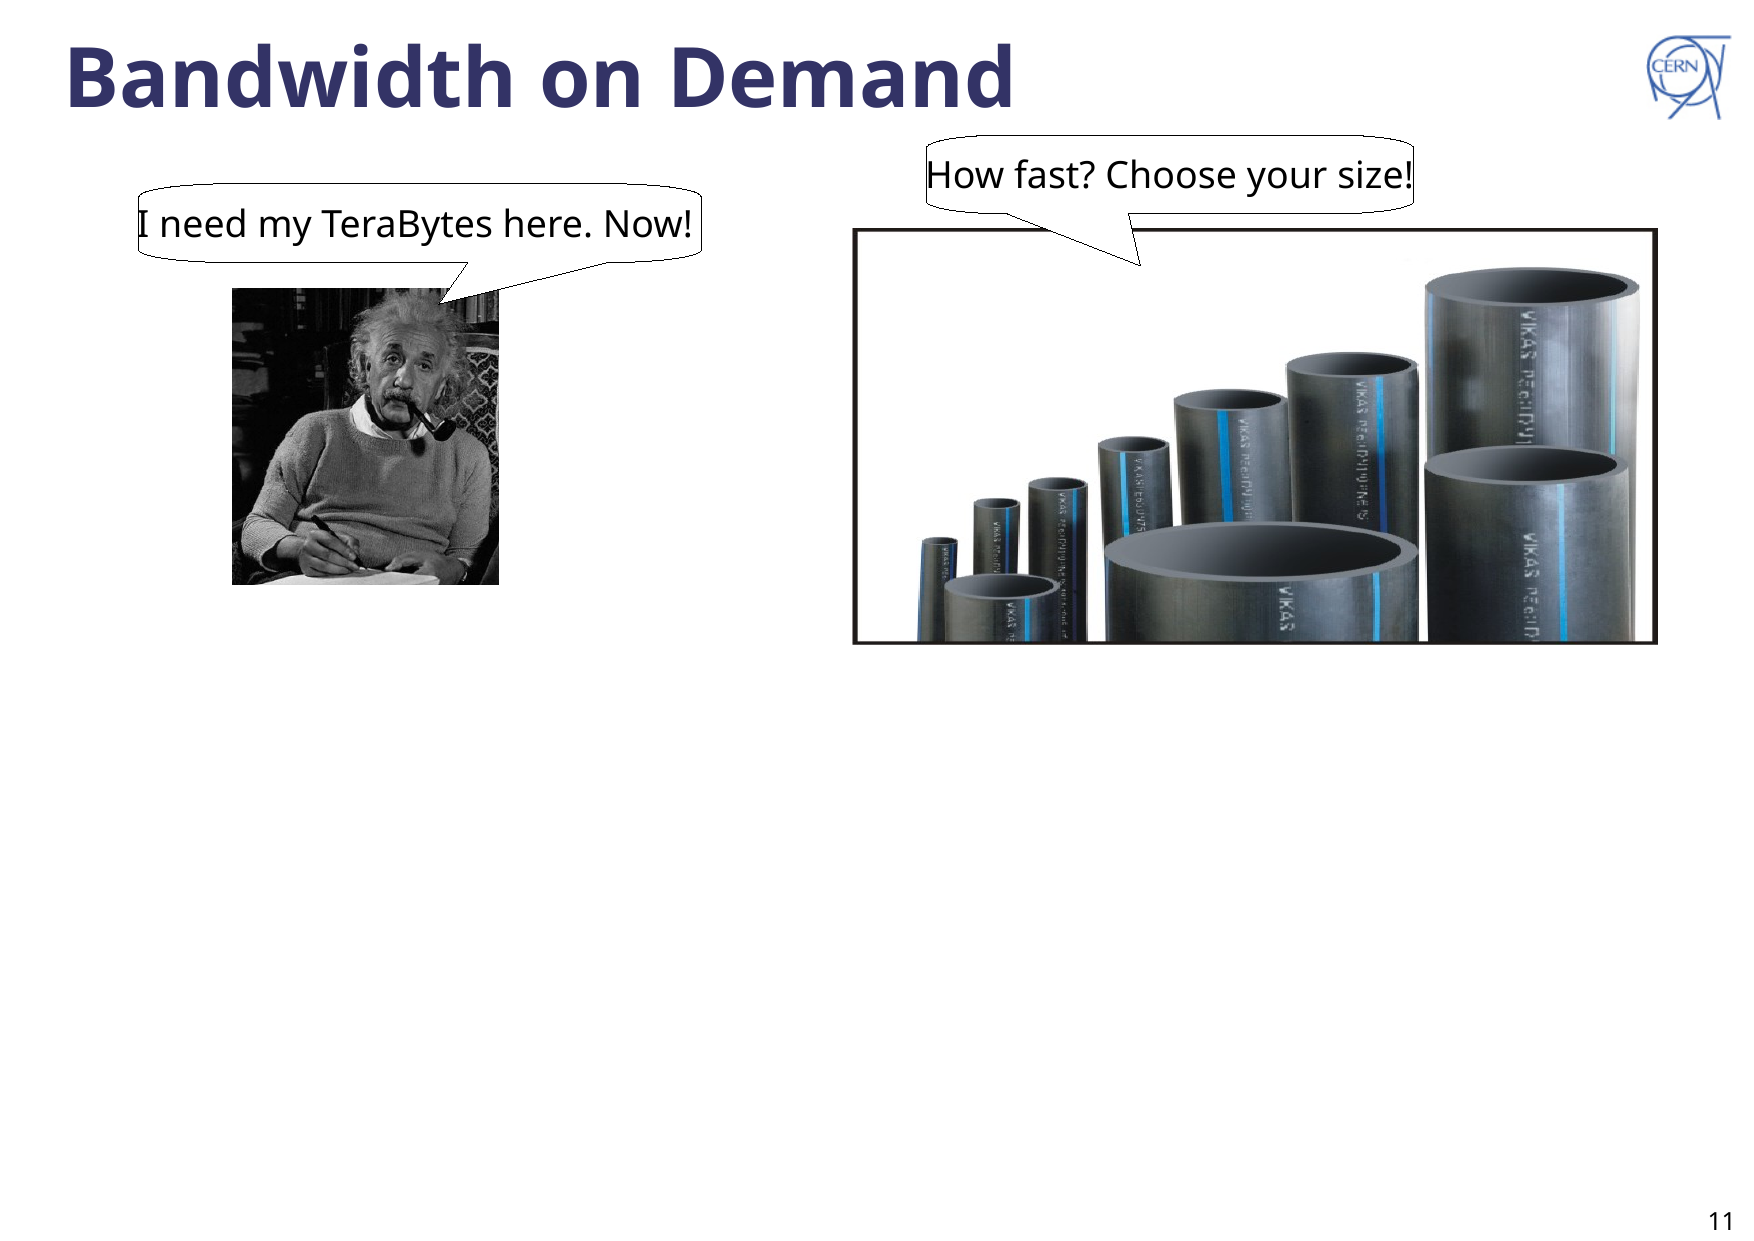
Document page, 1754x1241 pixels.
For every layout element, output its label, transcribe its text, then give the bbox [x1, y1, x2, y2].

title Bandwidth on Demand [63, 0, 1621, 166]
text_box I need my TeraBytes here. Now! [138, 183, 702, 305]
picture [232, 288, 499, 586]
text_box How fast? Choose your size! [926, 135, 1414, 266]
picture [852, 228, 1658, 646]
picture [1646, 34, 1732, 120]
